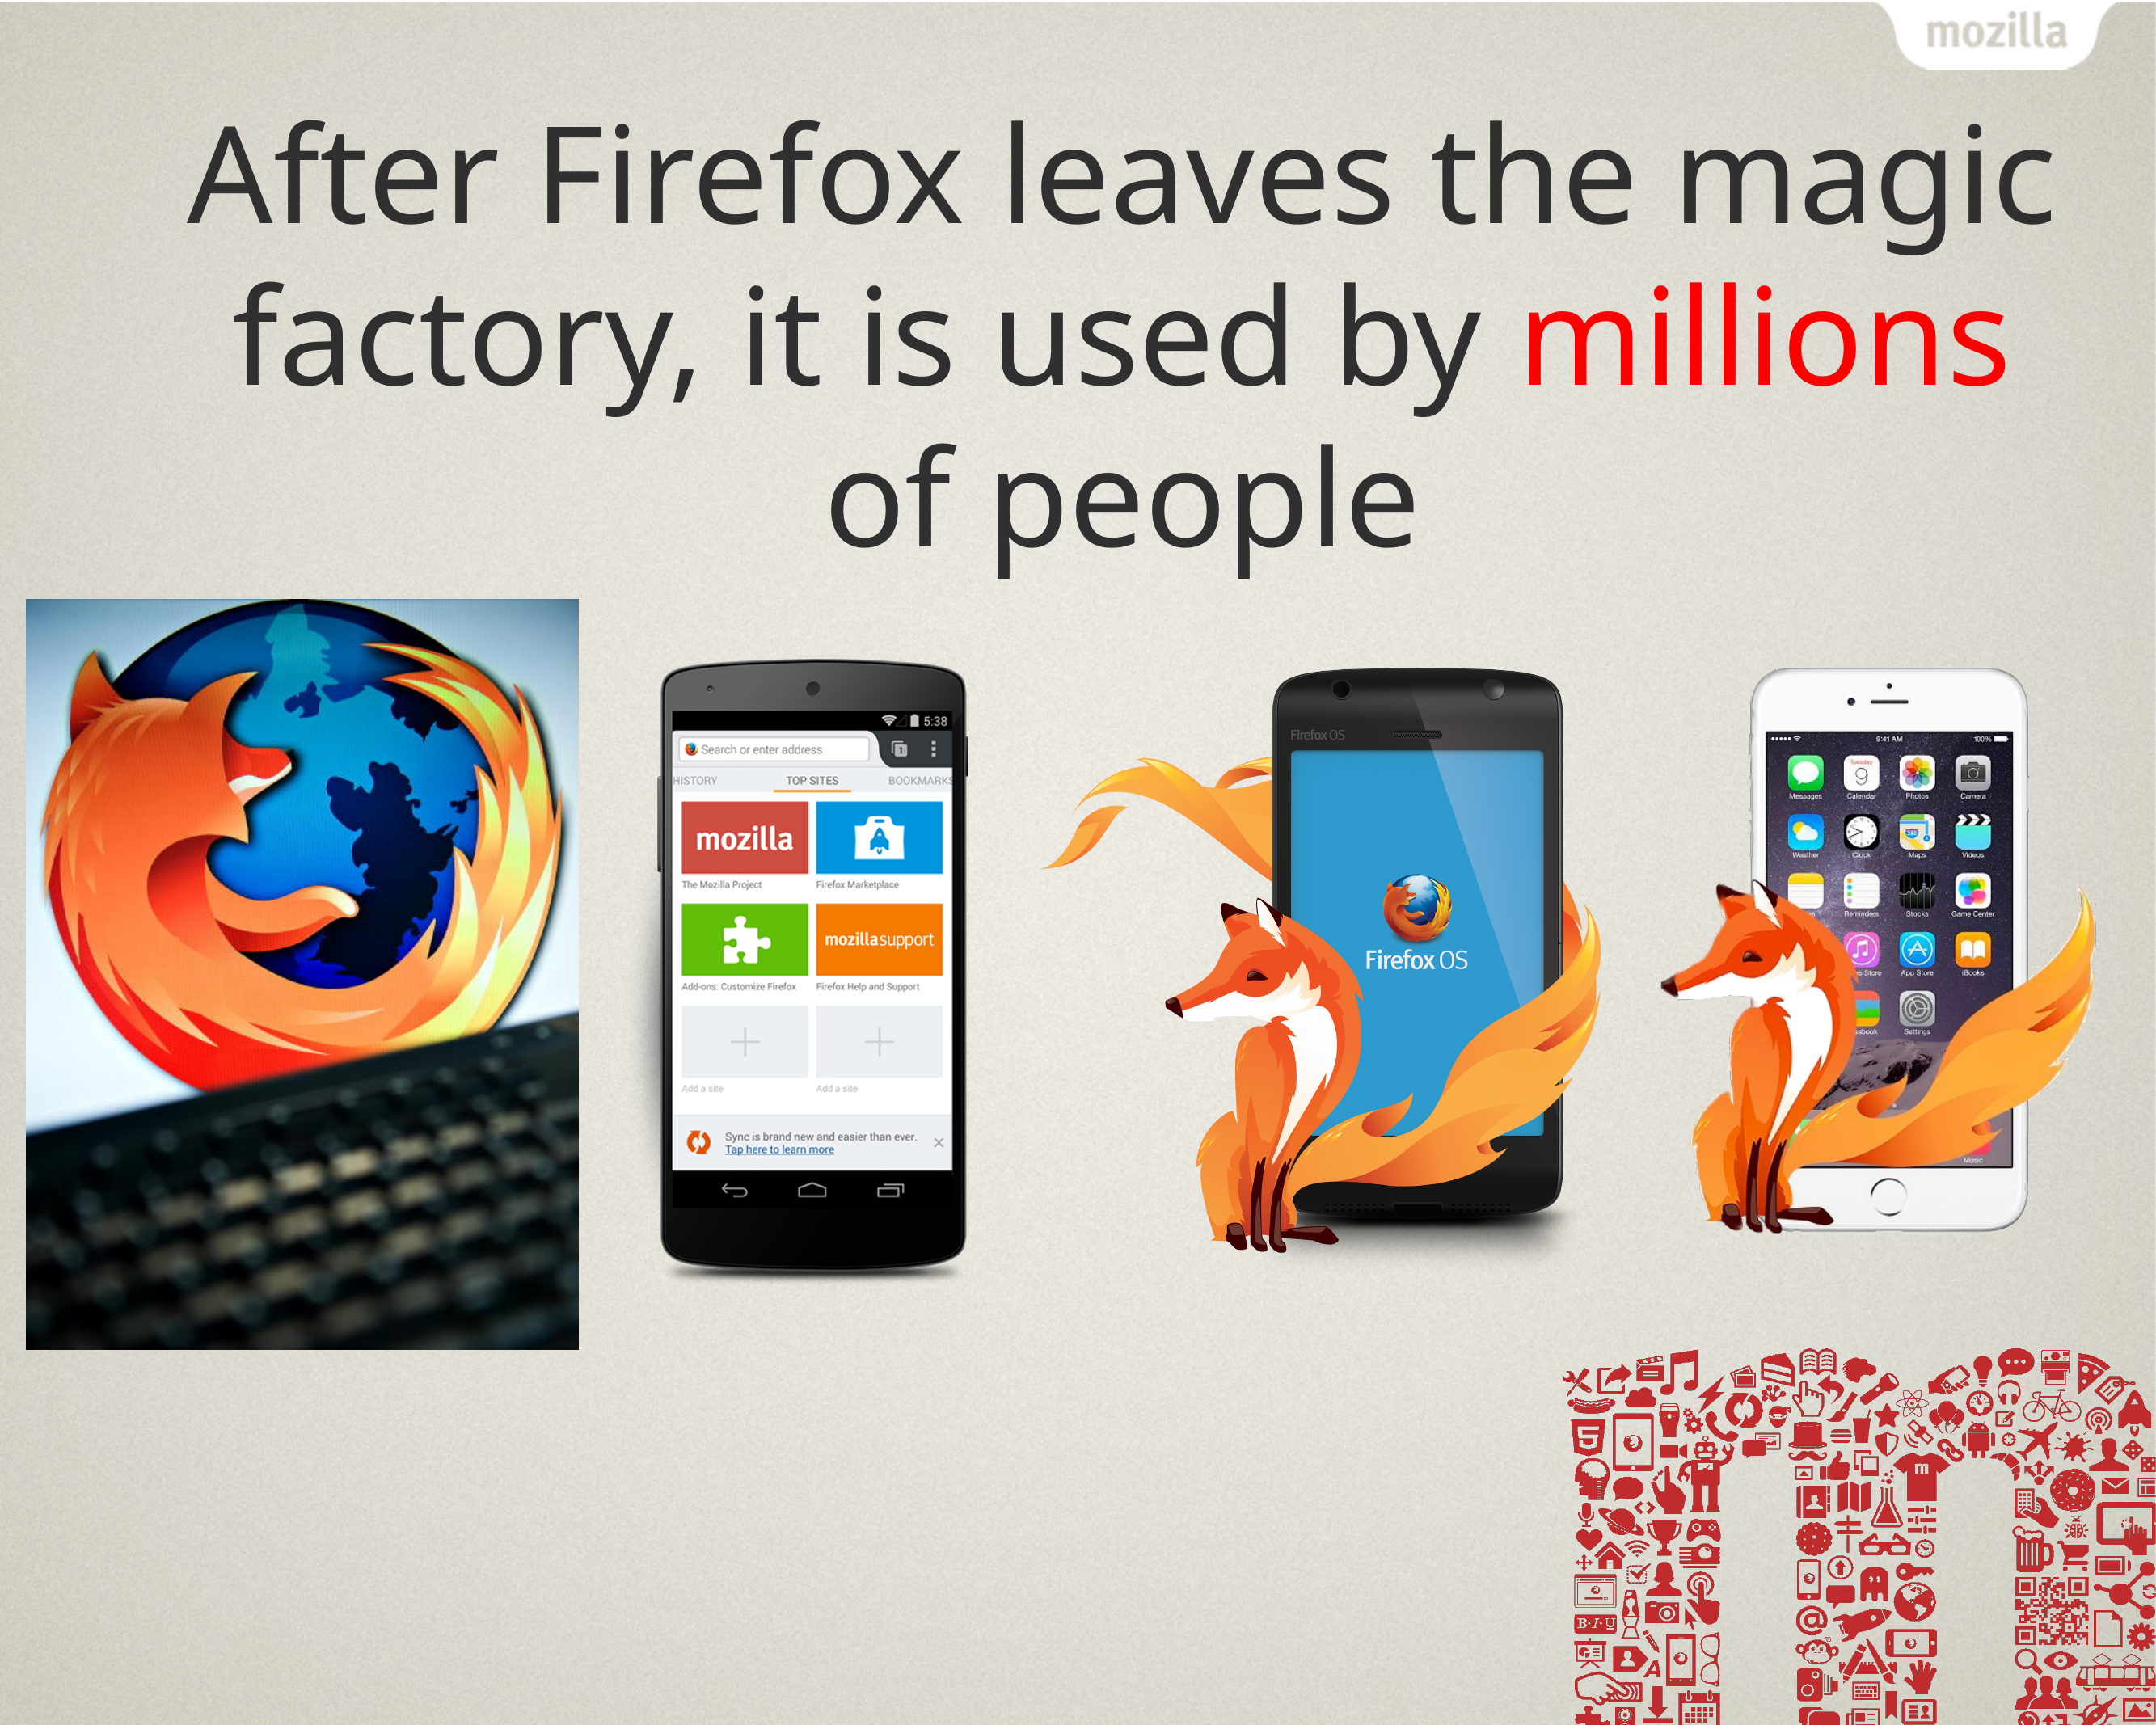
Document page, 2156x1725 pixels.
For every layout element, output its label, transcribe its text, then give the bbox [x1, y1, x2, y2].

title After Firefox leaves the magic factory, it is used by millions of people [158, 63, 2086, 600]
picture [0, 0, 2156, 1725]
